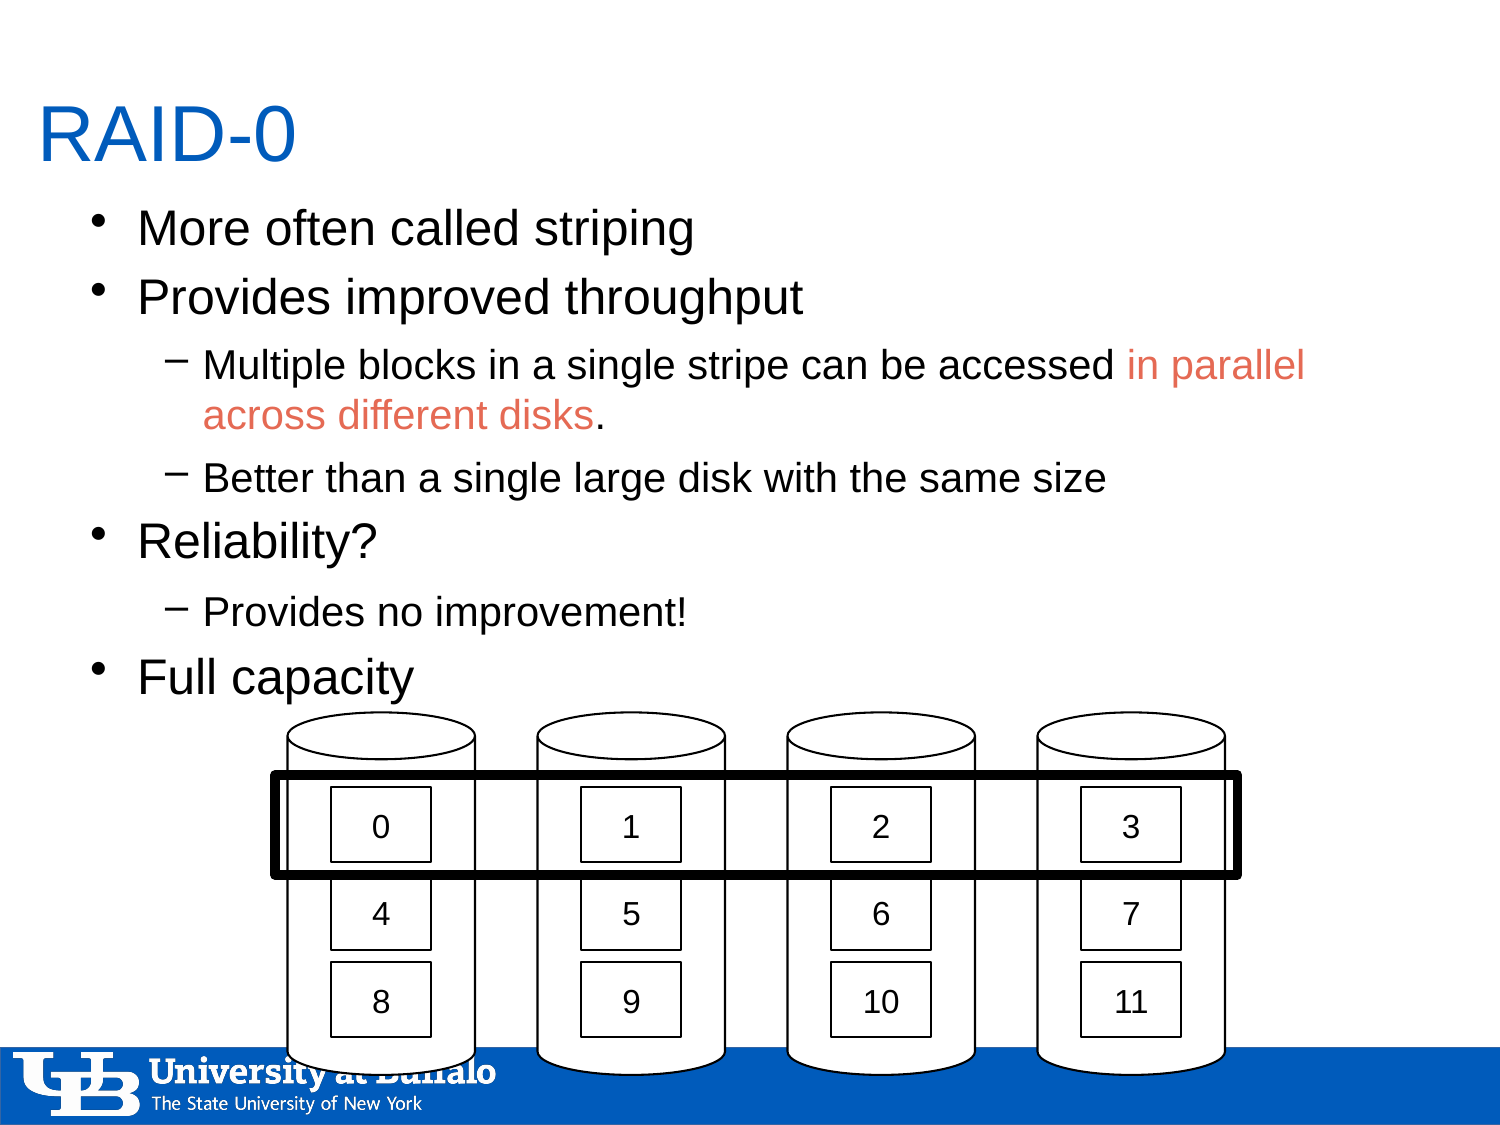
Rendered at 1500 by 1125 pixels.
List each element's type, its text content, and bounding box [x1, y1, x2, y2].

text_box [1037, 738, 1225, 770]
text_box [1037, 880, 1225, 1075]
picture [13, 1052, 496, 1116]
text_box [537, 736, 726, 770]
text_box 4 [331, 880, 432, 950]
text_box [787, 736, 976, 770]
text_box 11 [1081, 962, 1182, 1038]
text_box [787, 880, 976, 1075]
text_box 10 [831, 962, 932, 1038]
text_box [537, 780, 726, 870]
text_box 5 [581, 880, 682, 950]
text_box [287, 780, 475, 870]
text_box [537, 880, 726, 1075]
text_box [287, 880, 475, 1075]
text_box [787, 780, 976, 870]
text_box 0 [331, 787, 431, 863]
text_box 7 [1081, 880, 1182, 950]
text_box 9 [581, 962, 682, 1038]
text_box 1 [581, 787, 681, 863]
text_box 2 [831, 787, 932, 863]
text_box 6 [831, 880, 932, 950]
title RAID-0 [37, 95, 1388, 173]
text_box 8 [331, 962, 432, 1038]
list More often called striping Provides improved throughput Multiple blocks in a single stripe can be accessed in parallel across different disks. Better than a single large disk with the same size Reliability? Provides no improvement! Full capacity [75, 195, 1425, 848]
text_box [287, 738, 475, 770]
text_box 3 [1081, 787, 1181, 863]
text_box [1037, 780, 1225, 870]
